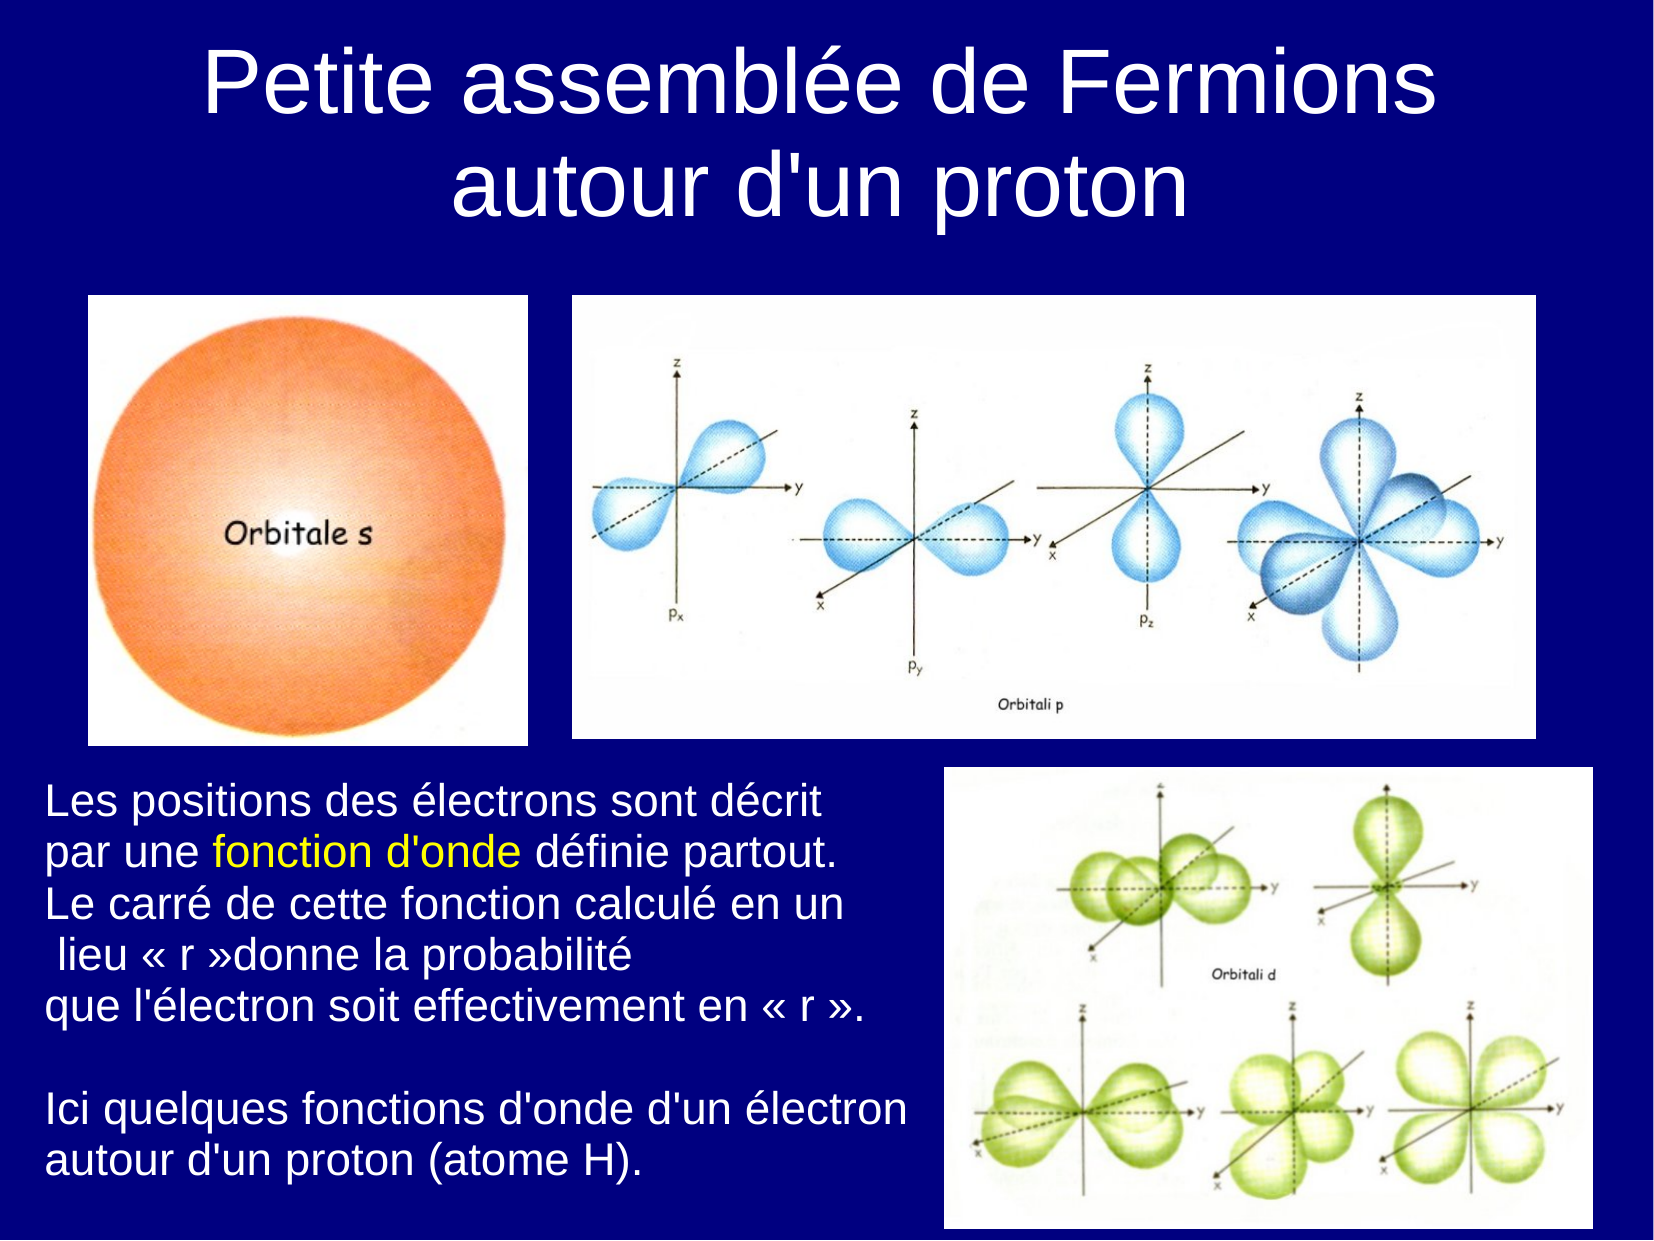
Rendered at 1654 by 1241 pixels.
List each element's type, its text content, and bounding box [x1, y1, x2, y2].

picture [88, 295, 528, 746]
picture [572, 295, 1536, 739]
text_box Les positions des électrons sont décrit par une fonction d'onde définie partout. Le carré de cette fonction calculé en un lieu « r »donne la probabilité que l'électron soit effectivement en « r ». Ici quelques fonctions d'onde d'un électron autour d'un proton (atome H). [29, 767, 924, 1241]
title Petite assemblée de Fermions autour d'un proton [76, 29, 1565, 237]
picture [944, 767, 1593, 1229]
